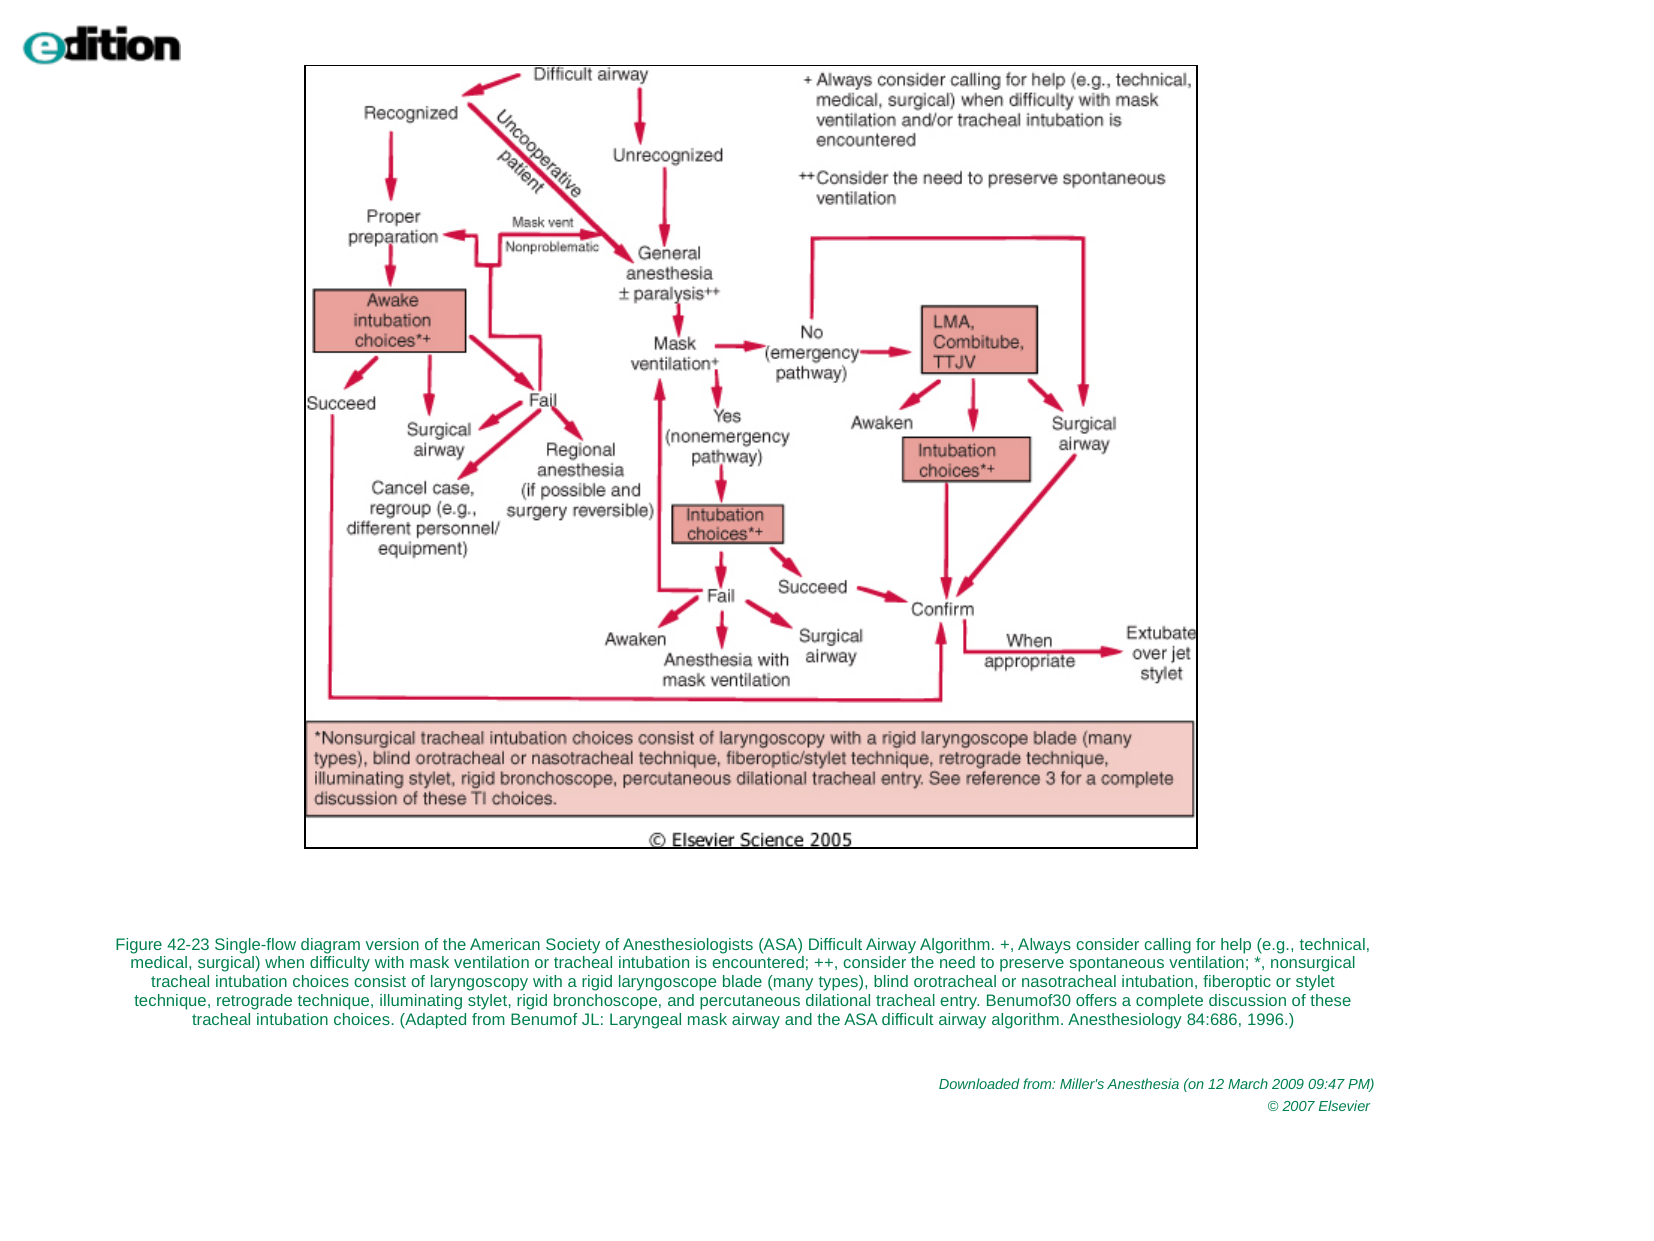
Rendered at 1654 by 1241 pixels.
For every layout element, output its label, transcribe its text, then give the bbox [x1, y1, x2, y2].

picture [17, 18, 181, 71]
text_box Downloaded from: Miller's Anesthesia (on 12 March 2009 09:47 PM) [657, 1069, 1390, 1101]
picture [305, 66, 1197, 848]
text_box Figure 42-23 Single-flow diagram version of the American Society of Anesthesiologists (ASA) Difficult Airway Algorithm. +, Always consider calling for help (e.g., technical, medical, surgical) when difficulty with mask ventilation or tracheal intubation is encountered; ++, consider the need to preserve spontaneous ventilation; *, nonsurgical tracheal intubation choices consist of laryngoscopy with a rigid laryngoscope blade (many types), blind orotracheal or nasotracheal intubation, fiberoptic or stylet technique, retrograde technique, illuminating stylet, rigid bronchoscope, and percutaneous dilational tracheal entry. Benumof30 offers a complete discussion of these tracheal intubation choices. (Adapted from Benumof JL: Laryngeal mask airway and the ASA difficult airway algorithm. Anesthesiology 84:686, 1996.) [100, 927, 1388, 1037]
text_box © 2007 Elsevier [656, 1090, 1389, 1122]
